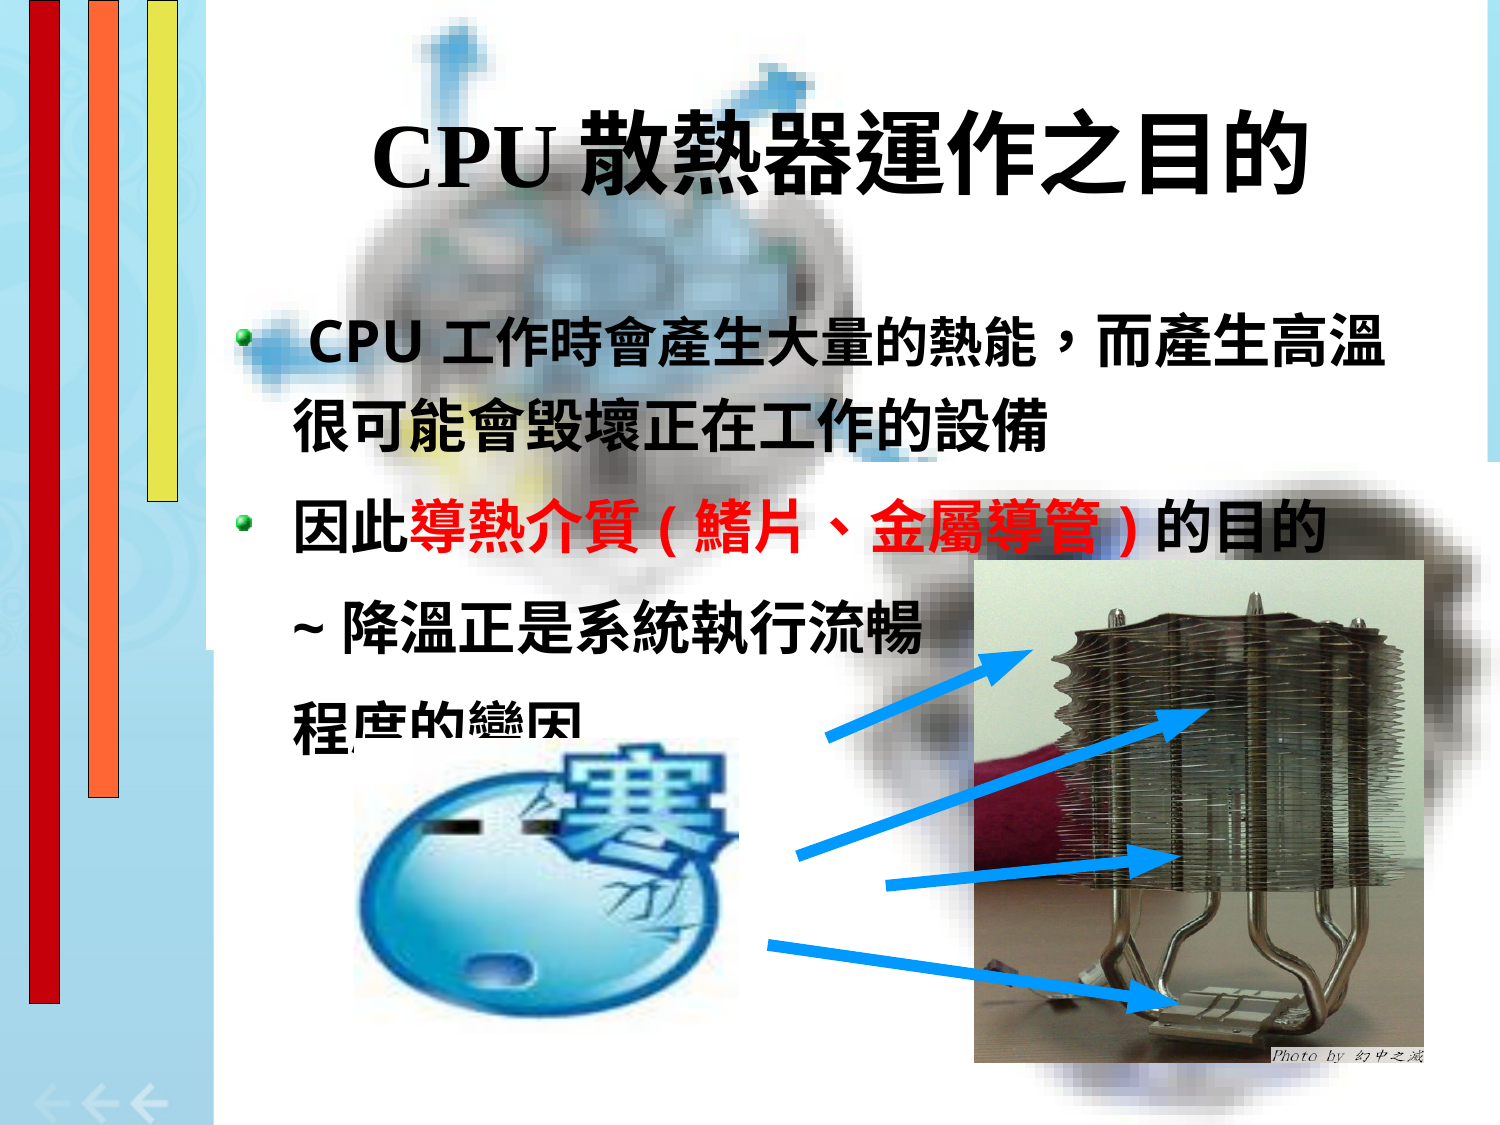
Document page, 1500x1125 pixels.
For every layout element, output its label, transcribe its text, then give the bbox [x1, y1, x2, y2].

picture [0, 0, 1500, 1125]
title CPU散熱器運作之目的 [236, 59, 1447, 237]
list CPU工作時會產生大量的熱能，而產生高溫很可能會毀壞正在工作的設備 因此導熱介質(鰭片、金屬導管)的目的 ~降溫正是系統執行流暢 程度的變因 [236, 295, 1406, 990]
